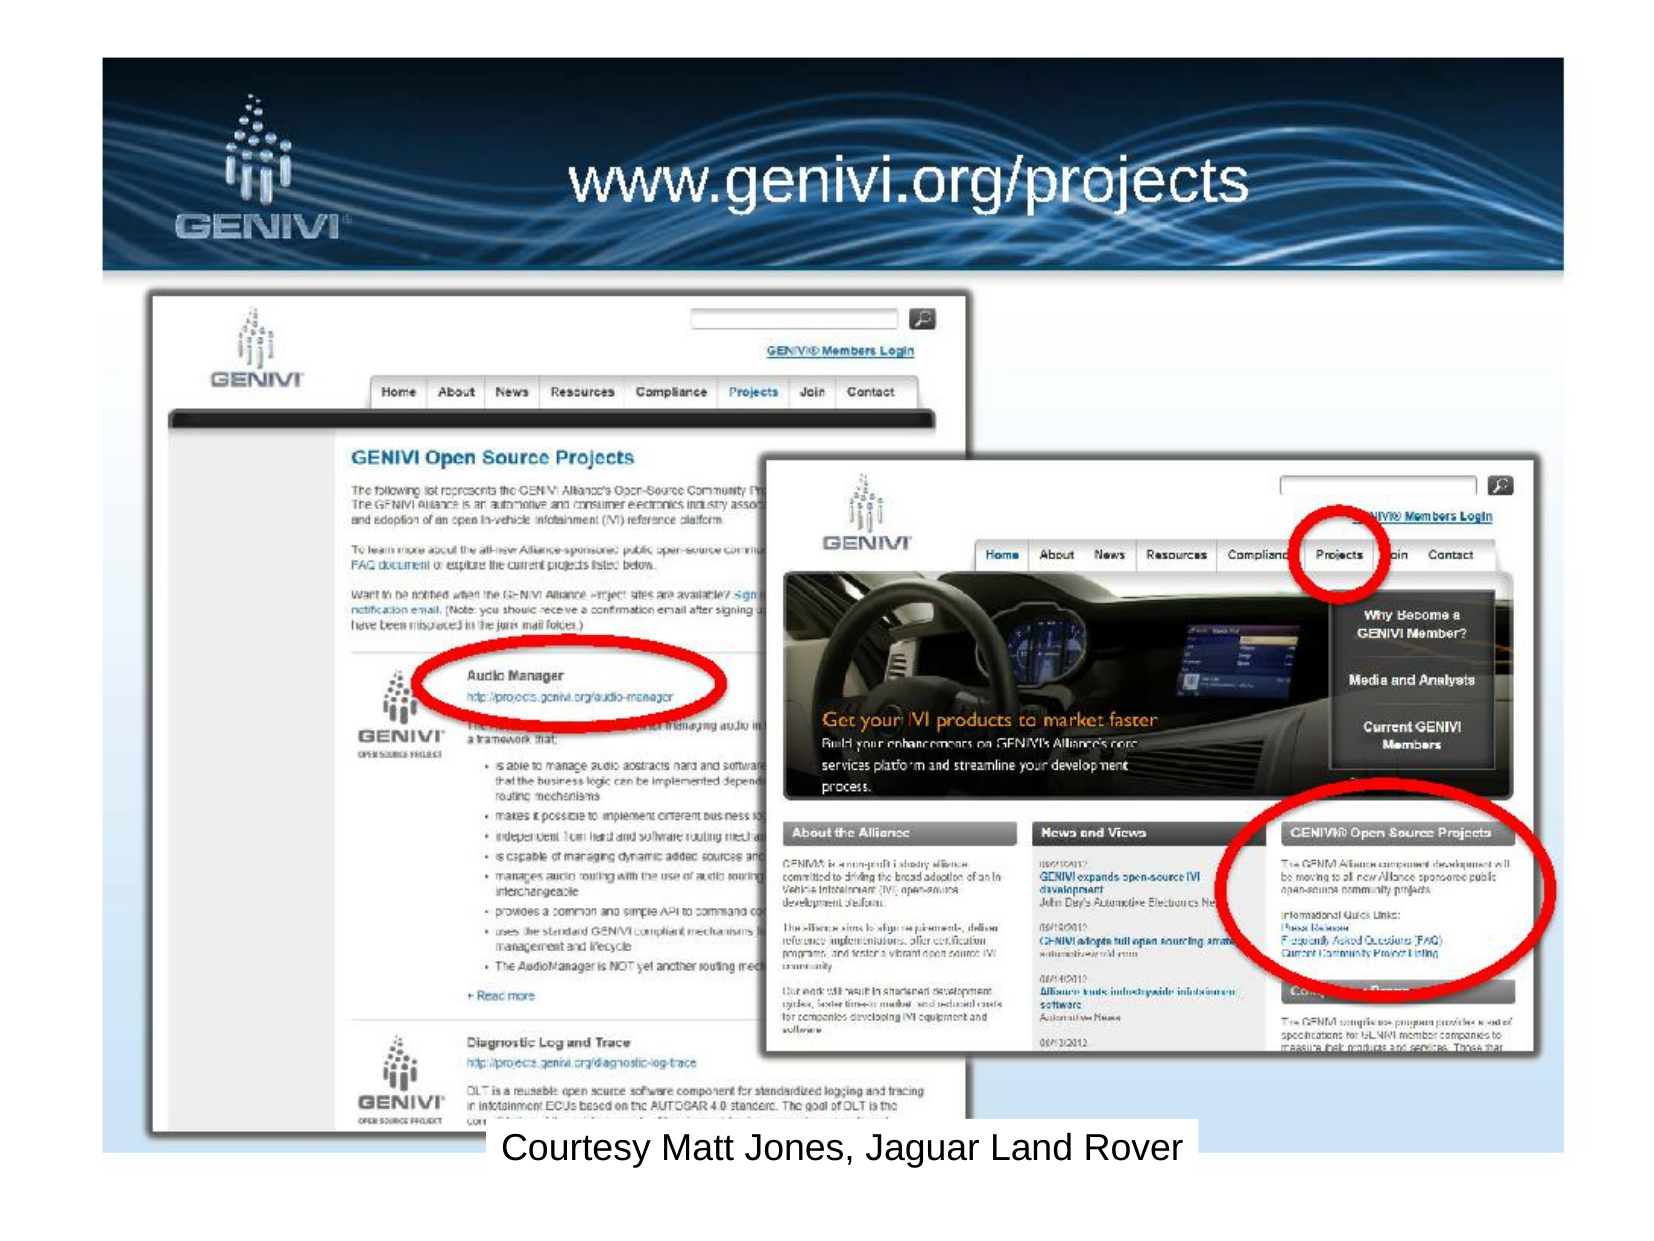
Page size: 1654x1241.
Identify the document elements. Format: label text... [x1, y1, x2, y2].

picture [30, 0, 1637, 1226]
text_box Courtesy Matt Jones, Jaguar Land Rover [486, 1118, 1198, 1176]
